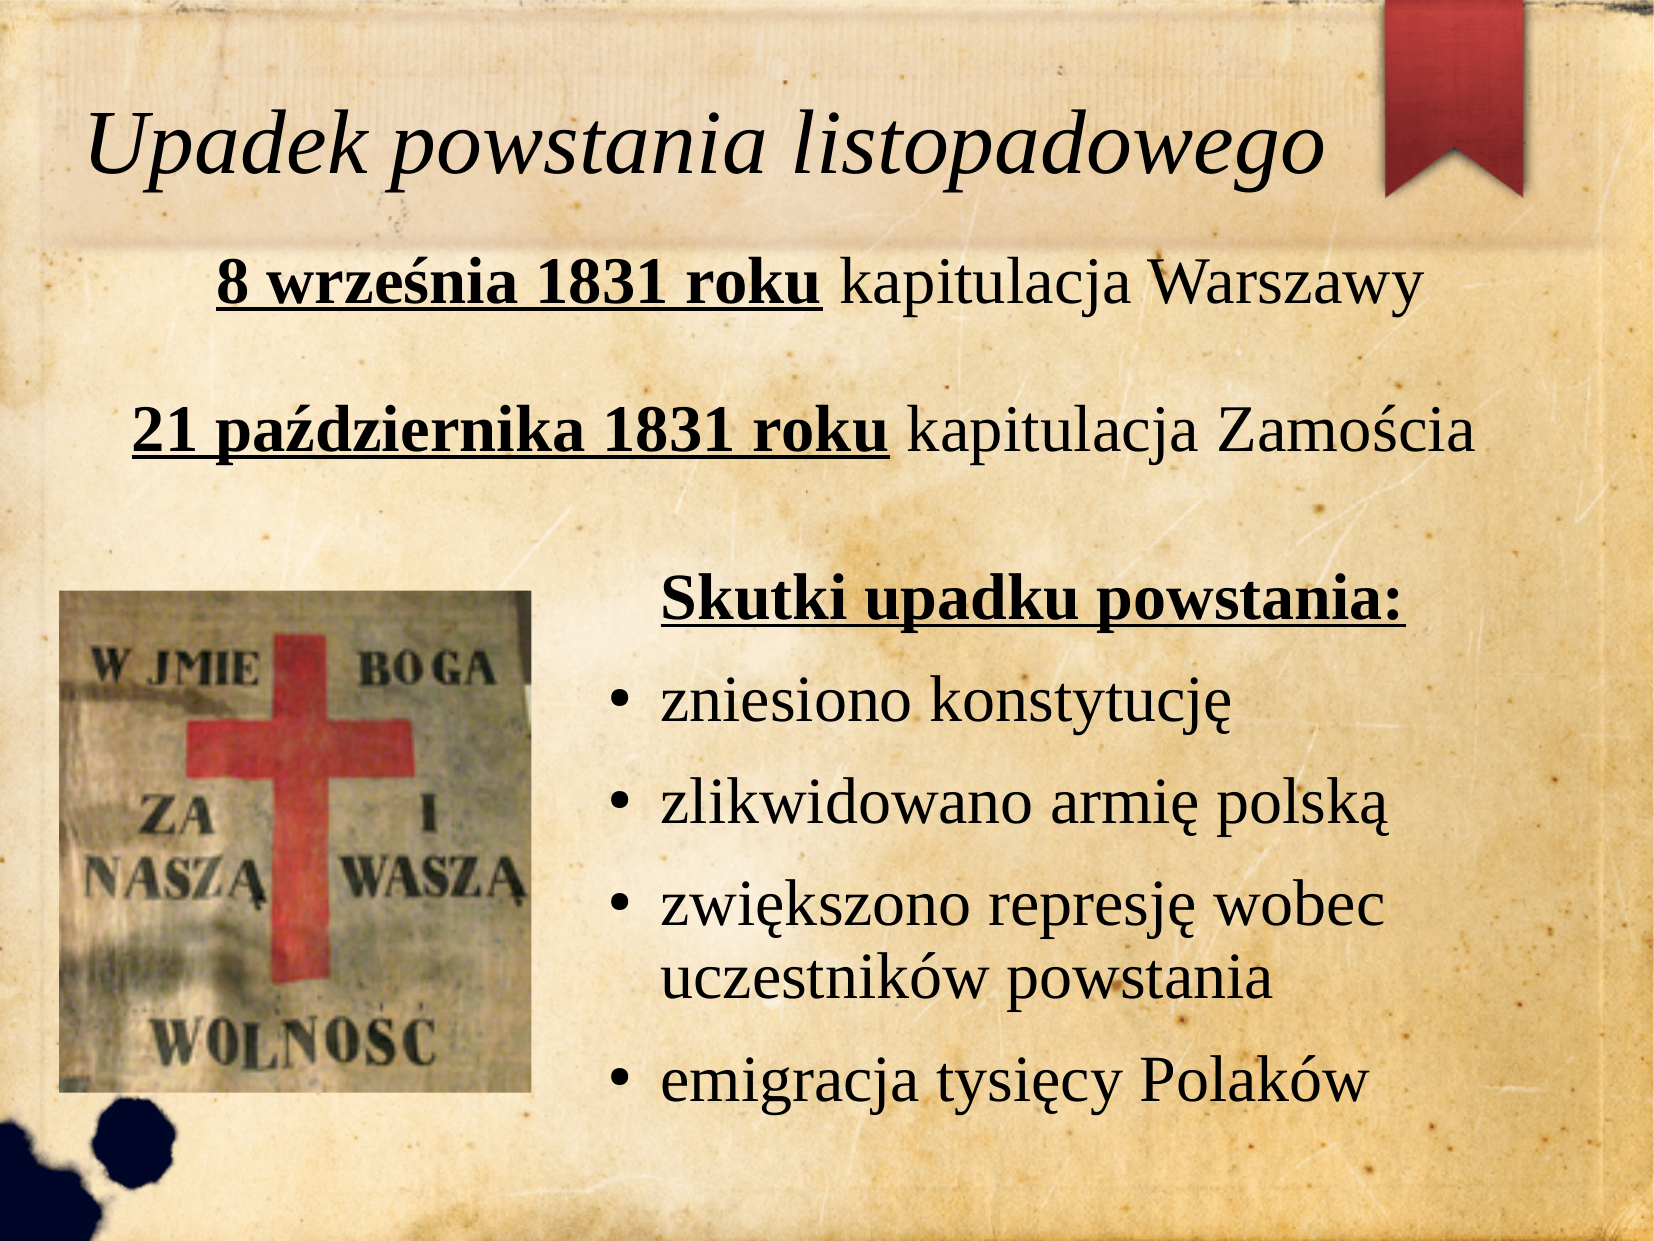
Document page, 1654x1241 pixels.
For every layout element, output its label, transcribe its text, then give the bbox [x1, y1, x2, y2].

title Upadek powstania listopadowego [82, 49, 1347, 237]
text_box [59, 590, 532, 1093]
list Skutki upadku powstania: zniesiono konstytucję zlikwidowano armię polską zwiększono represję wobec uczestników powstania emigracja tysięcy Polaków [590, 561, 1625, 1123]
picture [0, 0, 1654, 1241]
text_box 8 września 1831 roku kapitulacja Warszawy 21 października 1831 roku kapitulacja Zamościa [88, 236, 1554, 474]
